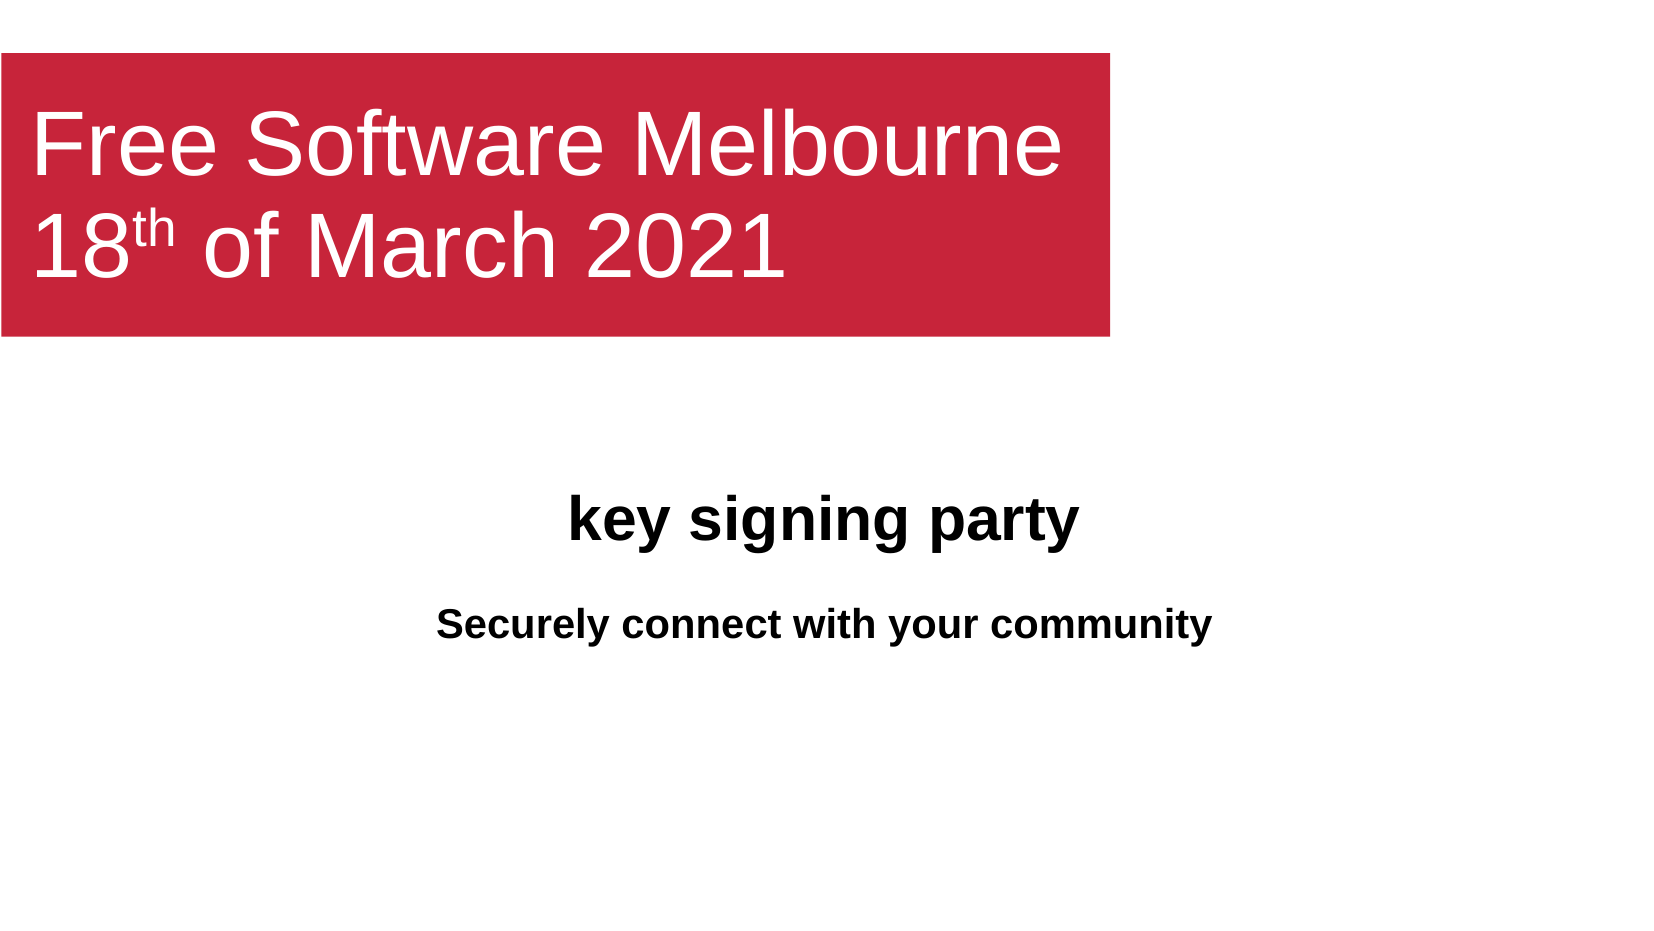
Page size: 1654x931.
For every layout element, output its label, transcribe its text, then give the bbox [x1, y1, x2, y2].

subtitle key signing party Securely connect with your community [18, 484, 1630, 895]
title Free Software Melbourne 18th of March 2021 [1, 53, 1111, 337]
